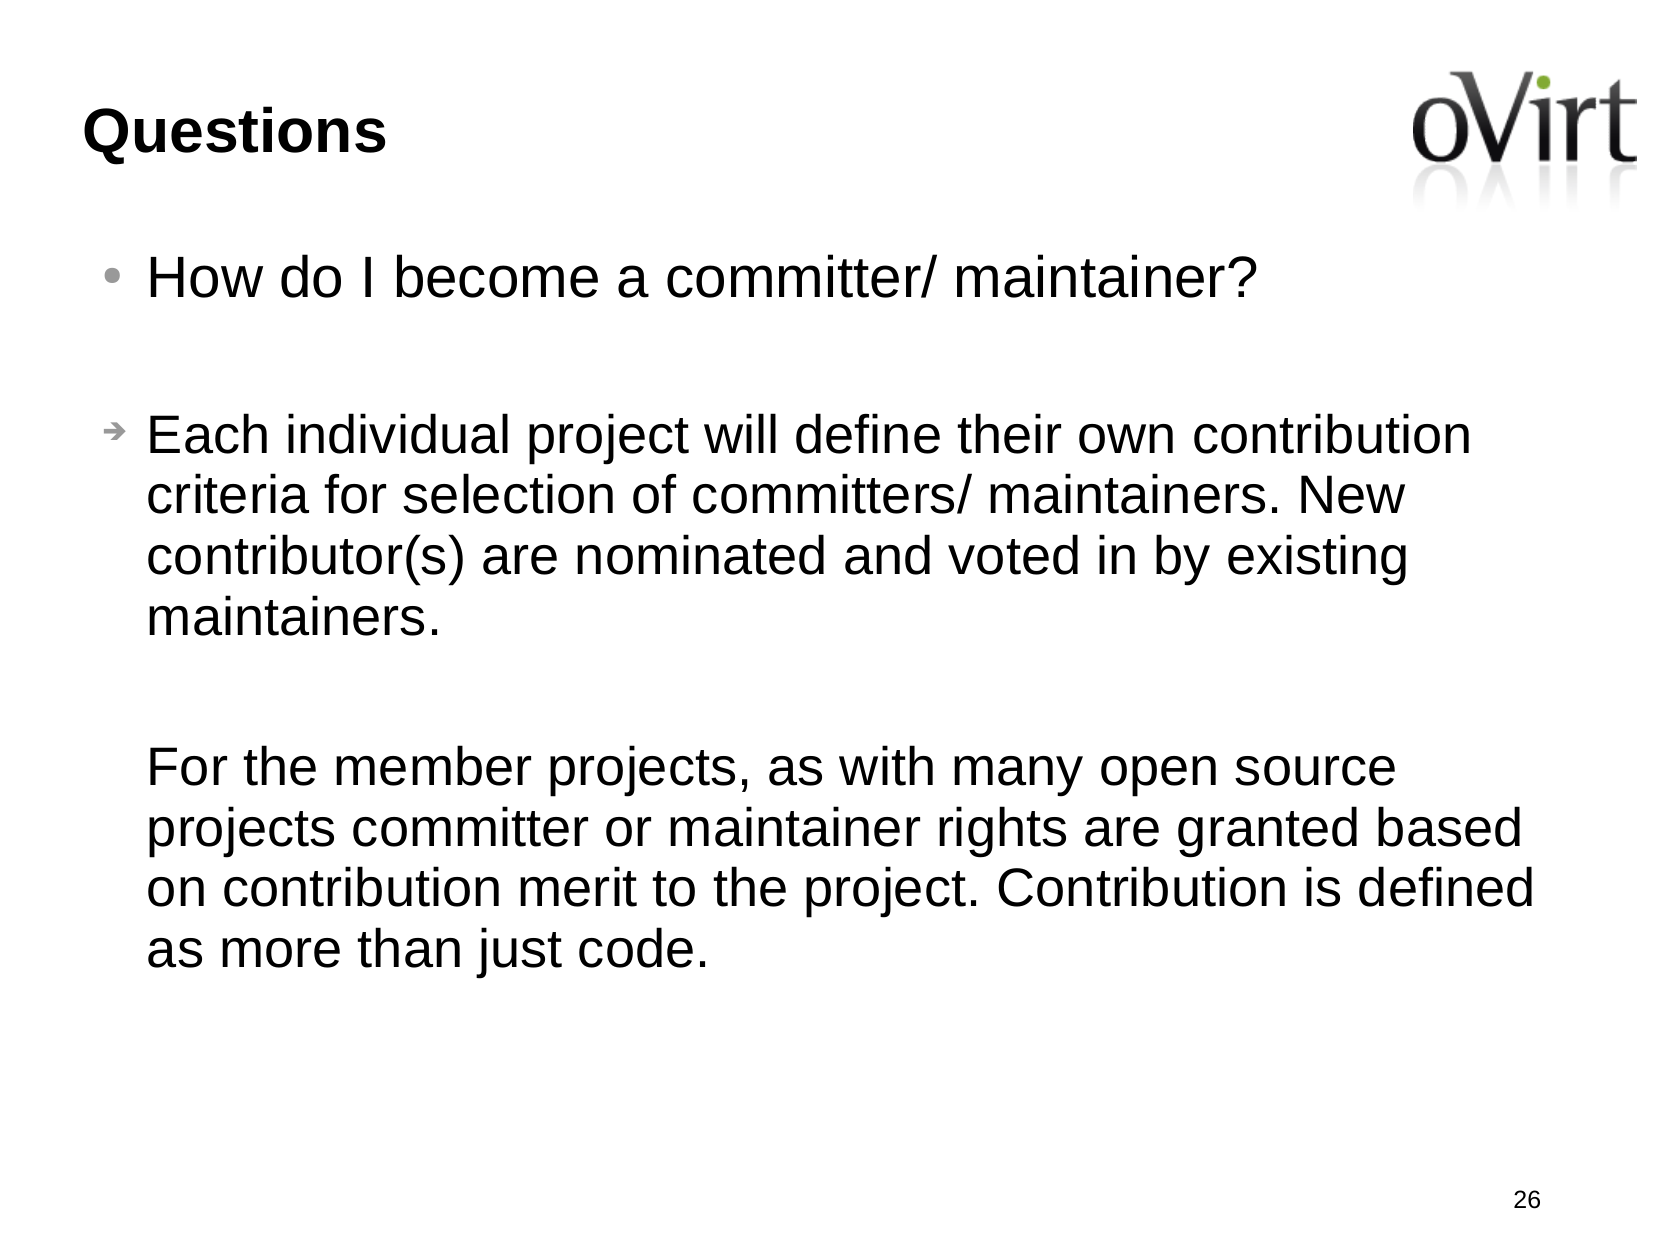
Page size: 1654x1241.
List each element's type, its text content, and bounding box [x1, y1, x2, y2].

title Questions [82, 37, 1571, 226]
list How do I become a committer/ maintainer? Each individual project will define their own contribution criteria for selection of committers/ maintainers. New contributor(s) are nominated and voted in by existing maintainers. For the member projects, as with many open source projects committer or maintainer rights are granted based on contribution merit to the project. Contribution is defined as more than just code. [86, 244, 1576, 1039]
picture [1413, 63, 1637, 212]
